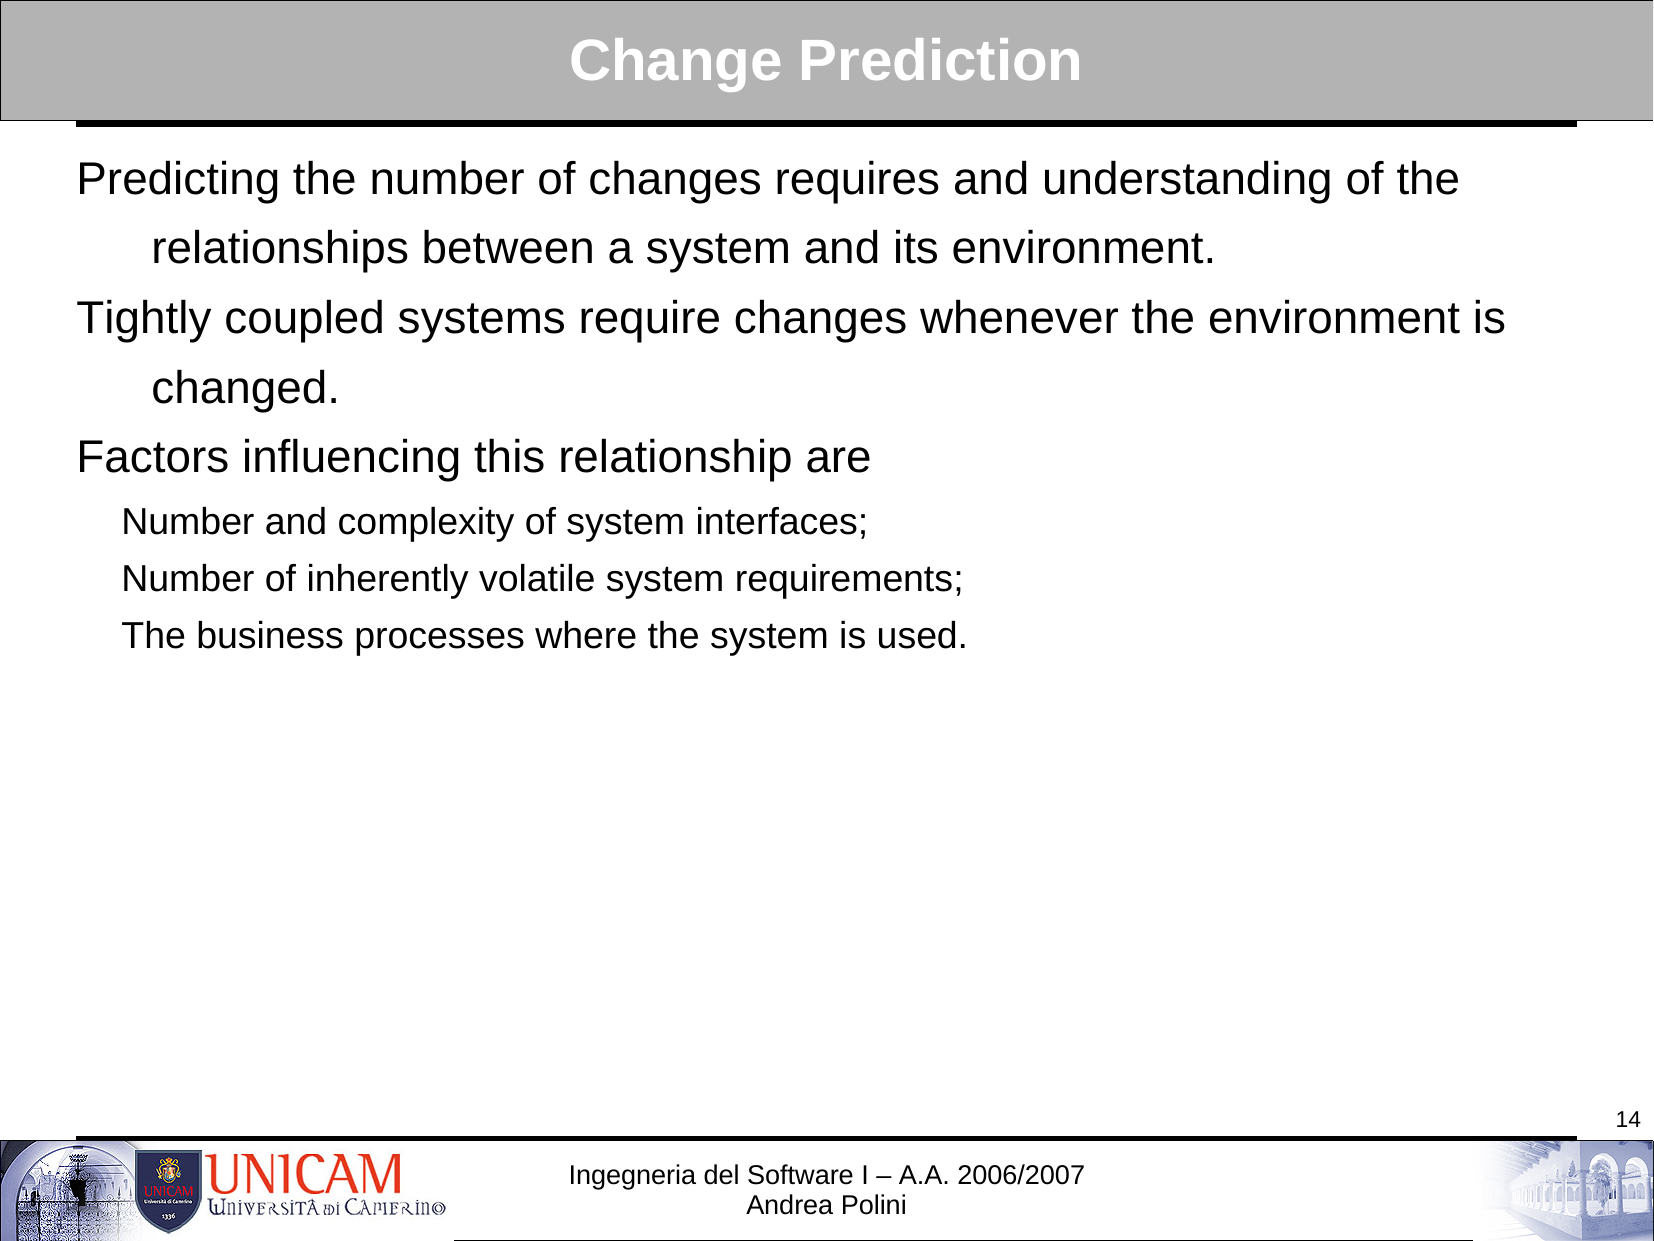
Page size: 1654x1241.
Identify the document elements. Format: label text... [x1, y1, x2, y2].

picture [0, 1141, 454, 1241]
title Change Prediction [0, 0, 1653, 121]
list Predicting the number of changes requires and understanding of the relationships between a system and its environment. Tightly coupled systems require changes whenever the environment is changed. Factors influencing this relationship are Number and complexity of system interfaces; Number of inherently volatile system requirements; The business processes where the system is used. [76, 152, 1577, 797]
picture [1473, 1141, 1654, 1241]
